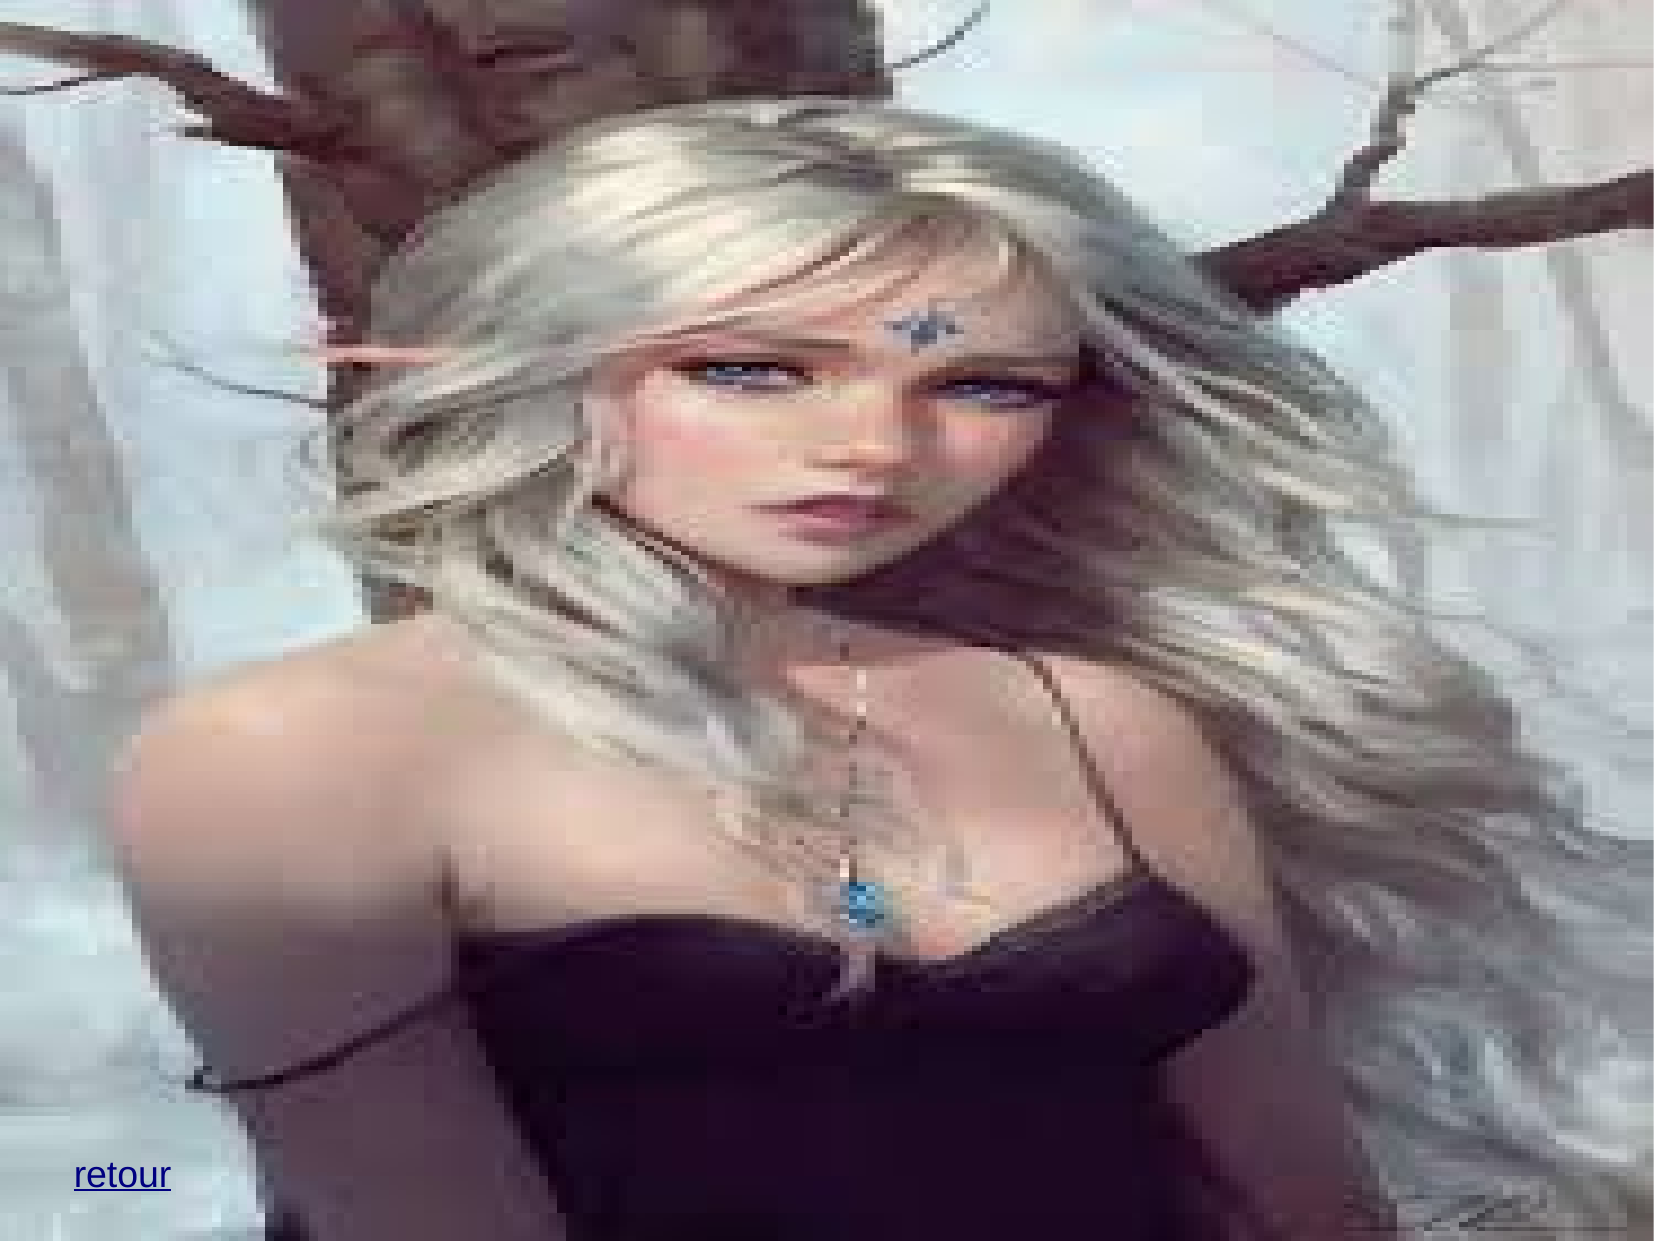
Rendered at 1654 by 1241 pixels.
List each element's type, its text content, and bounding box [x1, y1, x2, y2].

picture [0, 0, 1654, 1241]
text_box retour [59, 1145, 237, 1203]
